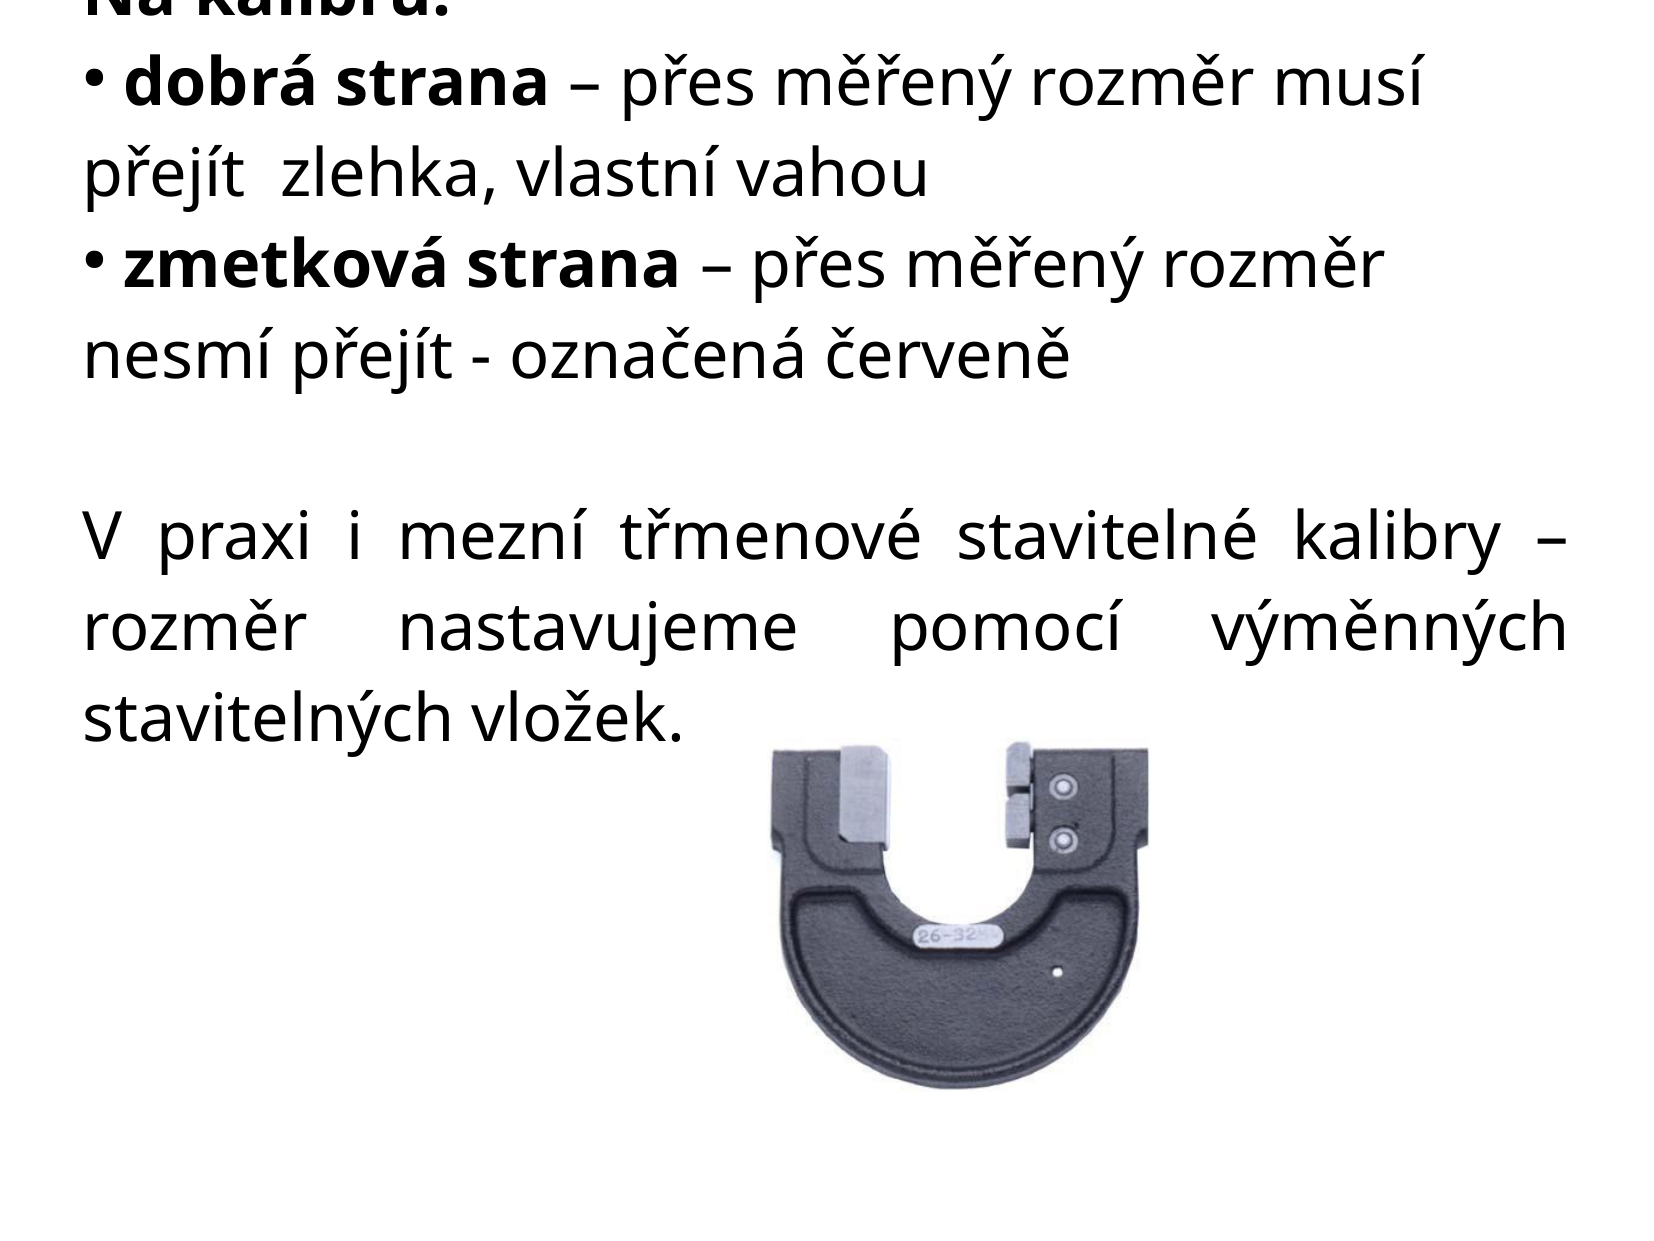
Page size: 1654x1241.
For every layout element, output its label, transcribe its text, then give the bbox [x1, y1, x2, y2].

picture [767, 738, 1152, 1093]
subtitle Na kalibru: dobrá strana – přes měřený rozměr musí přejít zlehka, vlastní vahou zmetková strana – přes měřený rozměr nesmí přejít - označená červeně V praxi i mezní třmenové stavitelné kalibry – rozměr nastavujeme pomocí výměnných stavitelných vložek. [82, 36, 1571, 1122]
